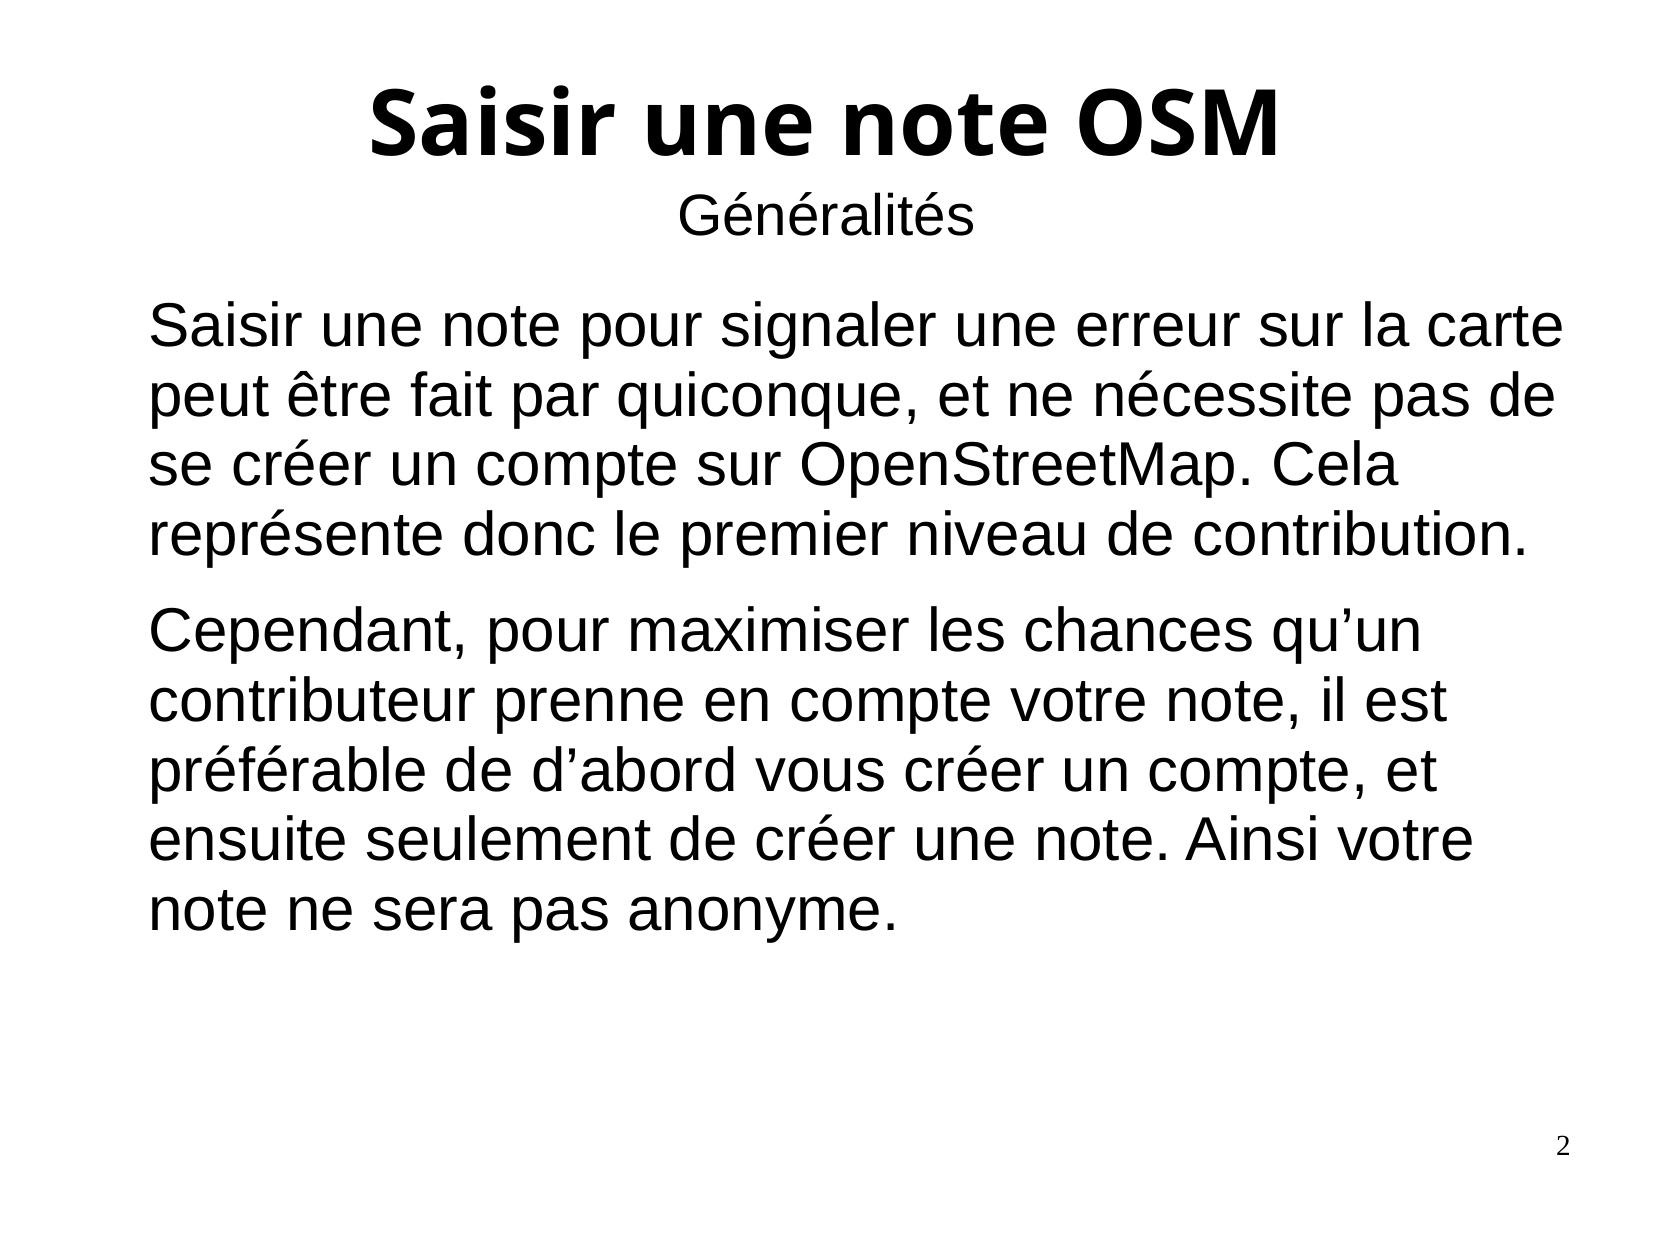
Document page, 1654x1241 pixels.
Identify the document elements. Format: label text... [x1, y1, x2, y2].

title Saisir une note OSM Généralités [82, 49, 1571, 257]
list Saisir une note pour signaler une erreur sur la carte peut être fait par quiconque, et ne nécessite pas de se créer un compte sur OpenStreetMap. Cela représente donc le premier niveau de contribution. Cependant, pour maximiser les chances qu’un contributeur prenne en compte votre note, il est préférable de d’abord vous créer un compte, et ensuite seulement de créer une note. Ainsi votre note ne sera pas anonyme. [82, 290, 1571, 1010]
